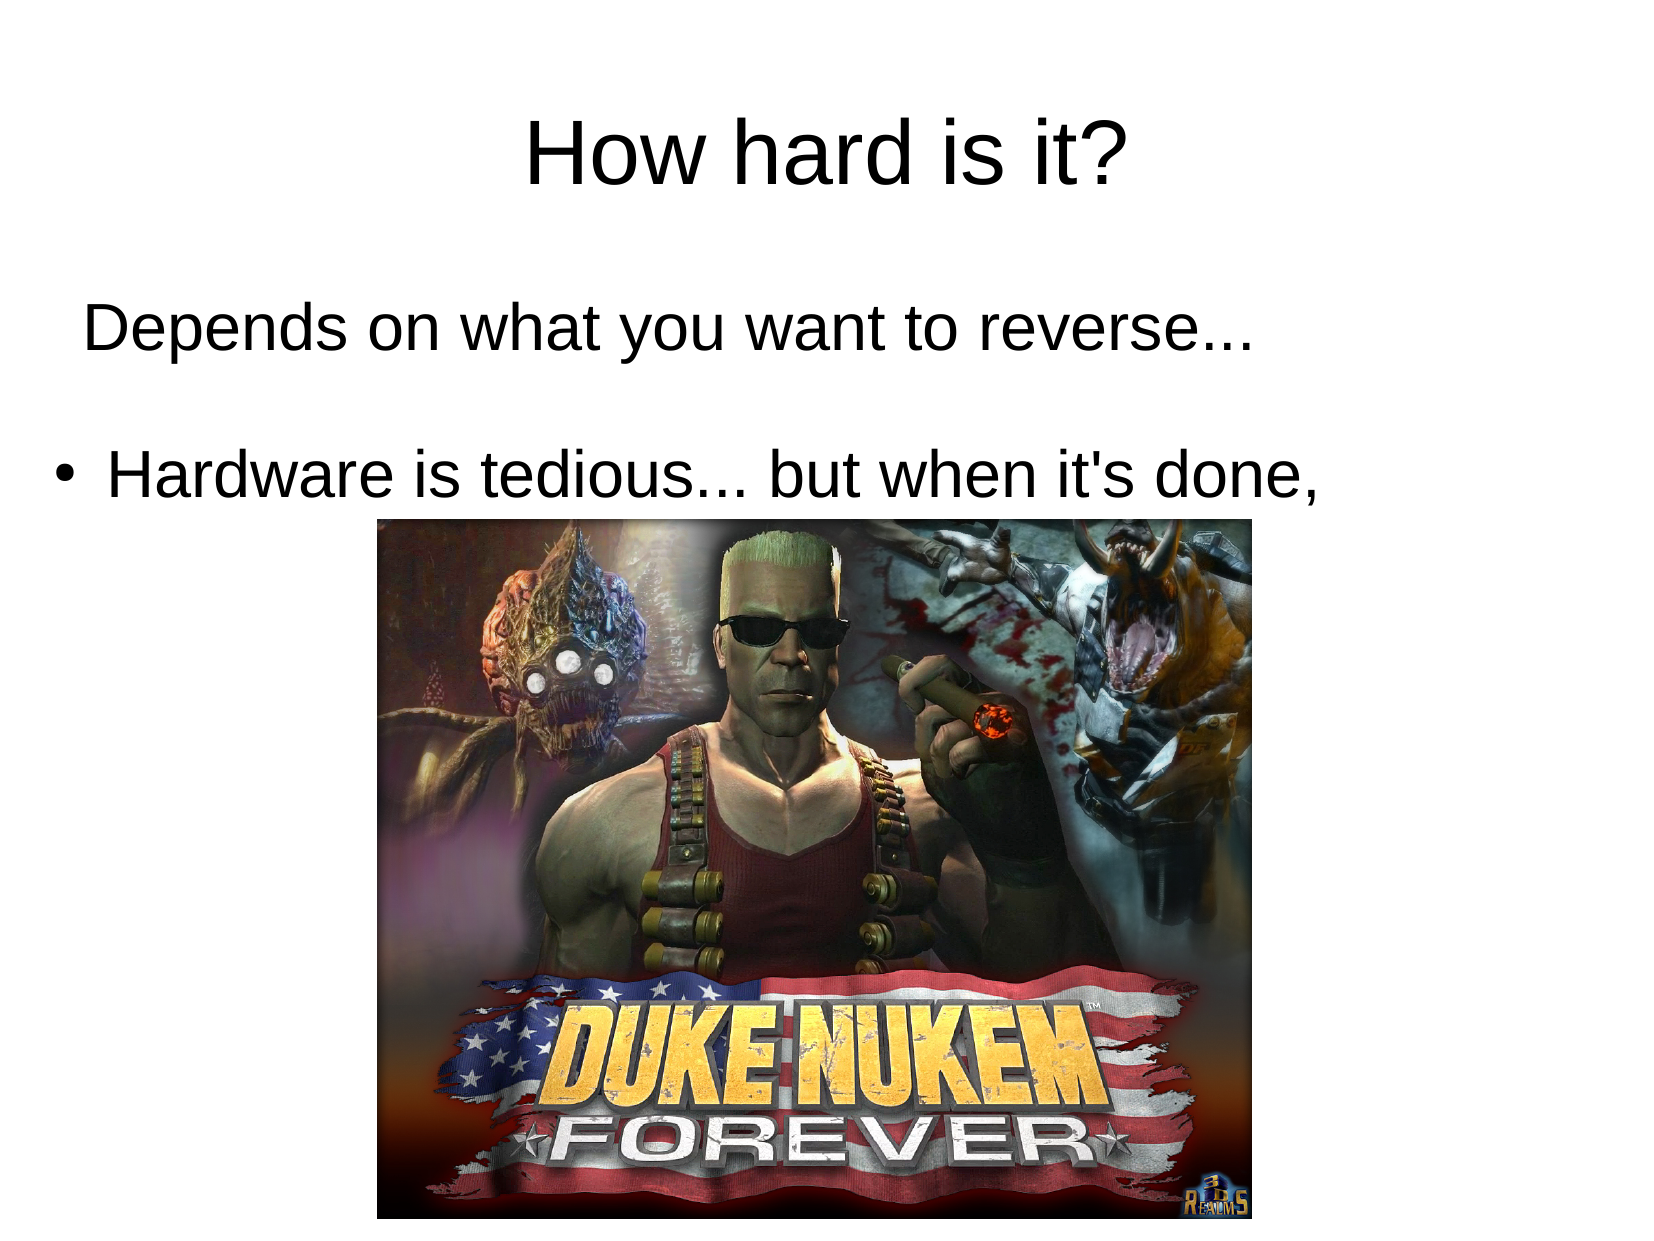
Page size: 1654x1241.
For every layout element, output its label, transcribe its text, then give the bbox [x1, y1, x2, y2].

picture [377, 519, 1252, 1219]
list Hardware is tedious... but when it's done, [35, 437, 1654, 1010]
list Depends on what you want to reverse... [82, 290, 1571, 426]
title How hard is it? [82, 49, 1571, 257]
